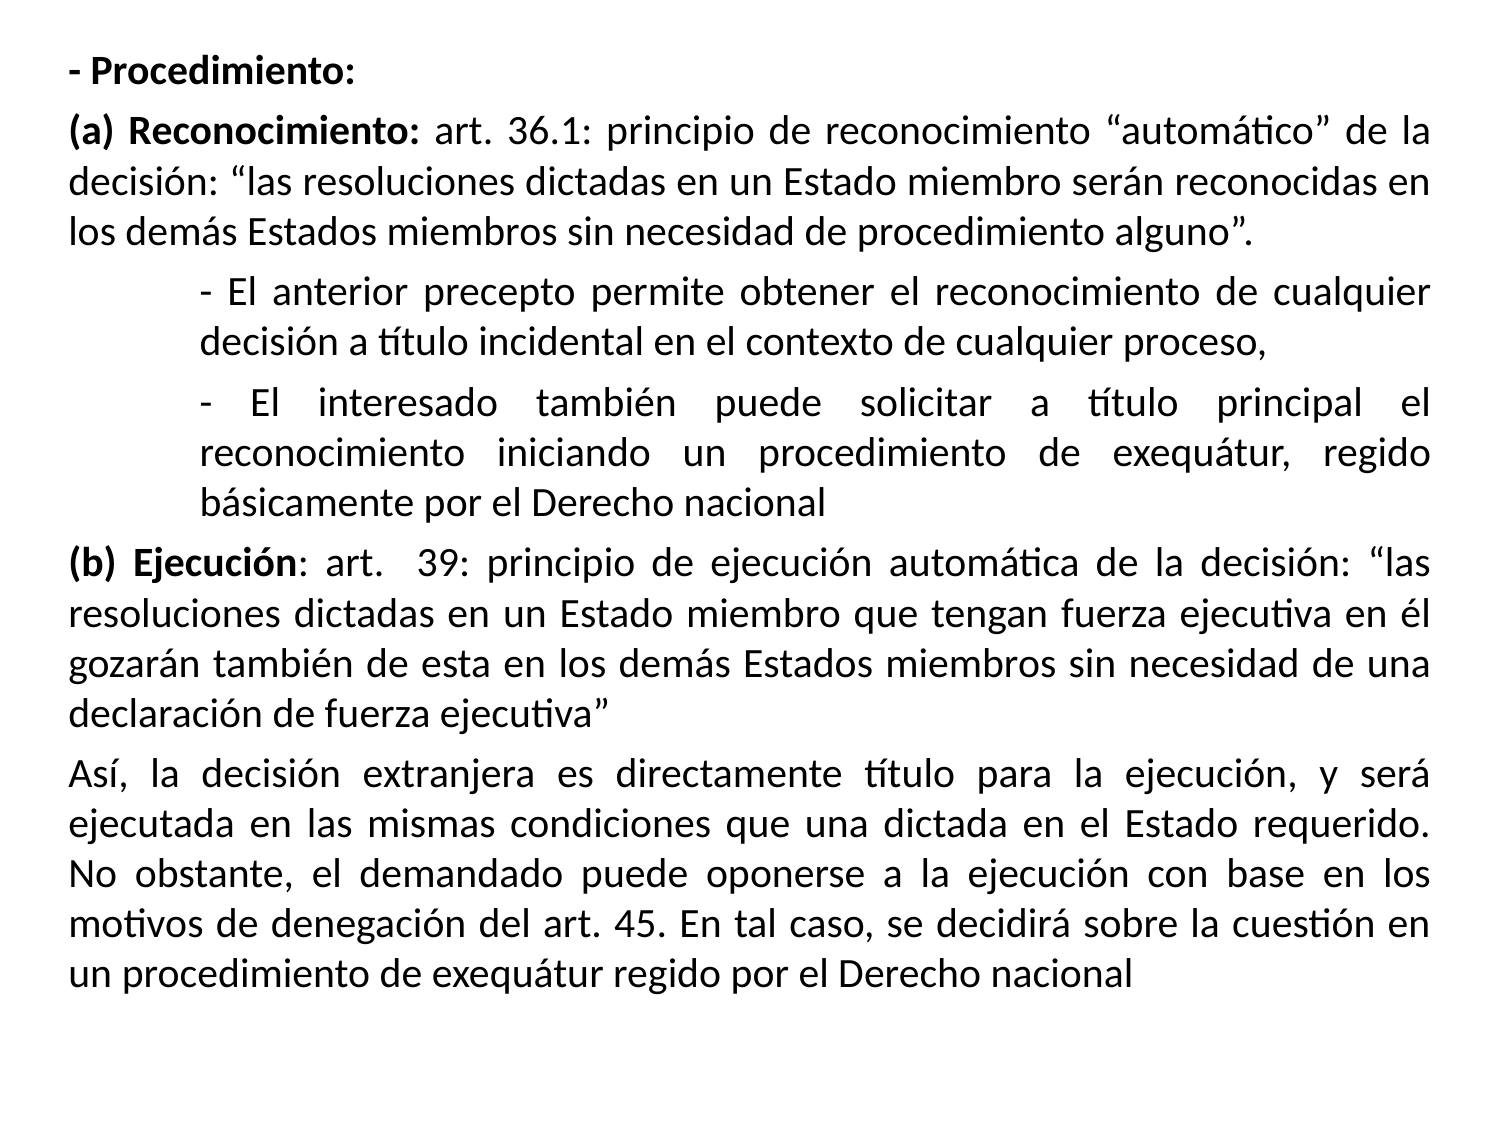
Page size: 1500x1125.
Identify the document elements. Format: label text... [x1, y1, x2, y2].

list - Procedimiento: (a) Reconocimiento: art. 36.1: principio de reconocimiento “automático” de la decisión: “las resoluciones dictadas en un Estado miembro serán reconocidas en los demás Estados miembros sin necesidad de procedimiento alguno”. - El anterior precepto permite obtener el reconocimiento de cualquier decisión a título incidental en el contexto de cualquier proceso, - El interesado también puede solicitar a título principal el reconocimiento iniciando un procedimiento de exequátur, regido básicamente por el Derecho nacional (b) Ejecución: art. 39: principio de ejecución automática de la decisión: “las resoluciones dictadas en un Estado miembro que tengan fuerza ejecutiva en él gozarán también de esta en los demás Estados miembros sin necesidad de una declaración de fuerza ejecutiva” Así, la decisión extranjera es directamente título para la ejecución, y será ejecutada en las mismas condiciones que una dictada en el Estado requerido. No obstante, el demandado puede oponerse a la ejecución con base en los motivos de denegación del art. 45. En tal caso, se decidirá sobre la cuestión en un procedimiento de exequátur regido por el Derecho nacional [53, 35, 1447, 1017]
